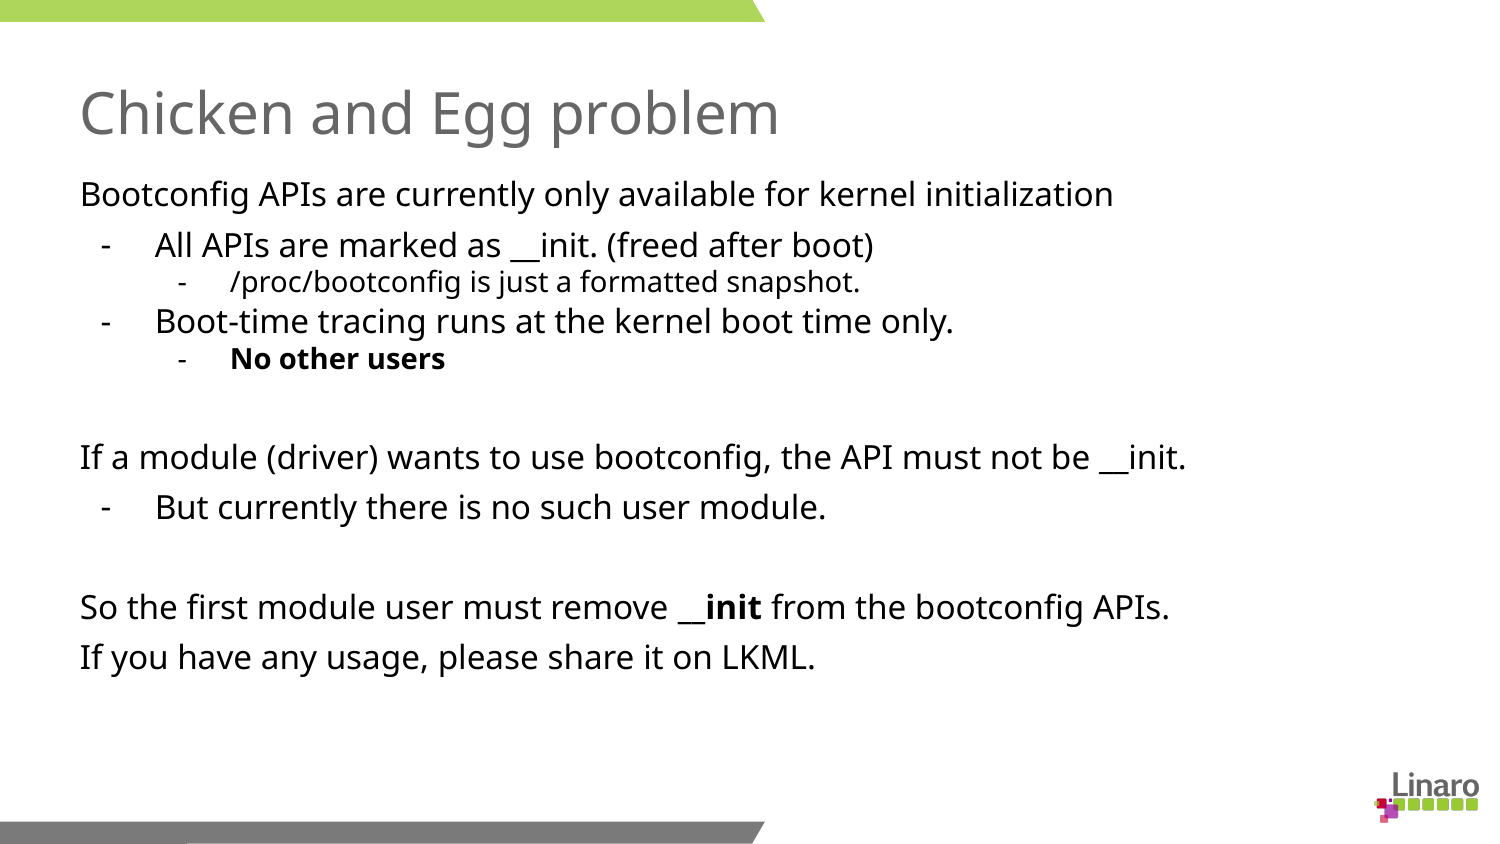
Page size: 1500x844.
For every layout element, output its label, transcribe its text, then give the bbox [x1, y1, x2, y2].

title Chicken and Egg problem [73, 59, 1427, 162]
list Bootconfig APIs are currently only available for kernel initialization All APIs are marked as __init. (freed after boot) /proc/bootconfig is just a formatted snapshot. Boot-time tracing runs at the kernel boot time only. No other users If a module (driver) wants to use bootconfig, the API must not be __init. But currently there is no such user module. So the first module user must remove __init from the bootconfig APIs. If you have any usage, please share it on LKML. [73, 162, 1427, 798]
picture [1372, 770, 1481, 825]
